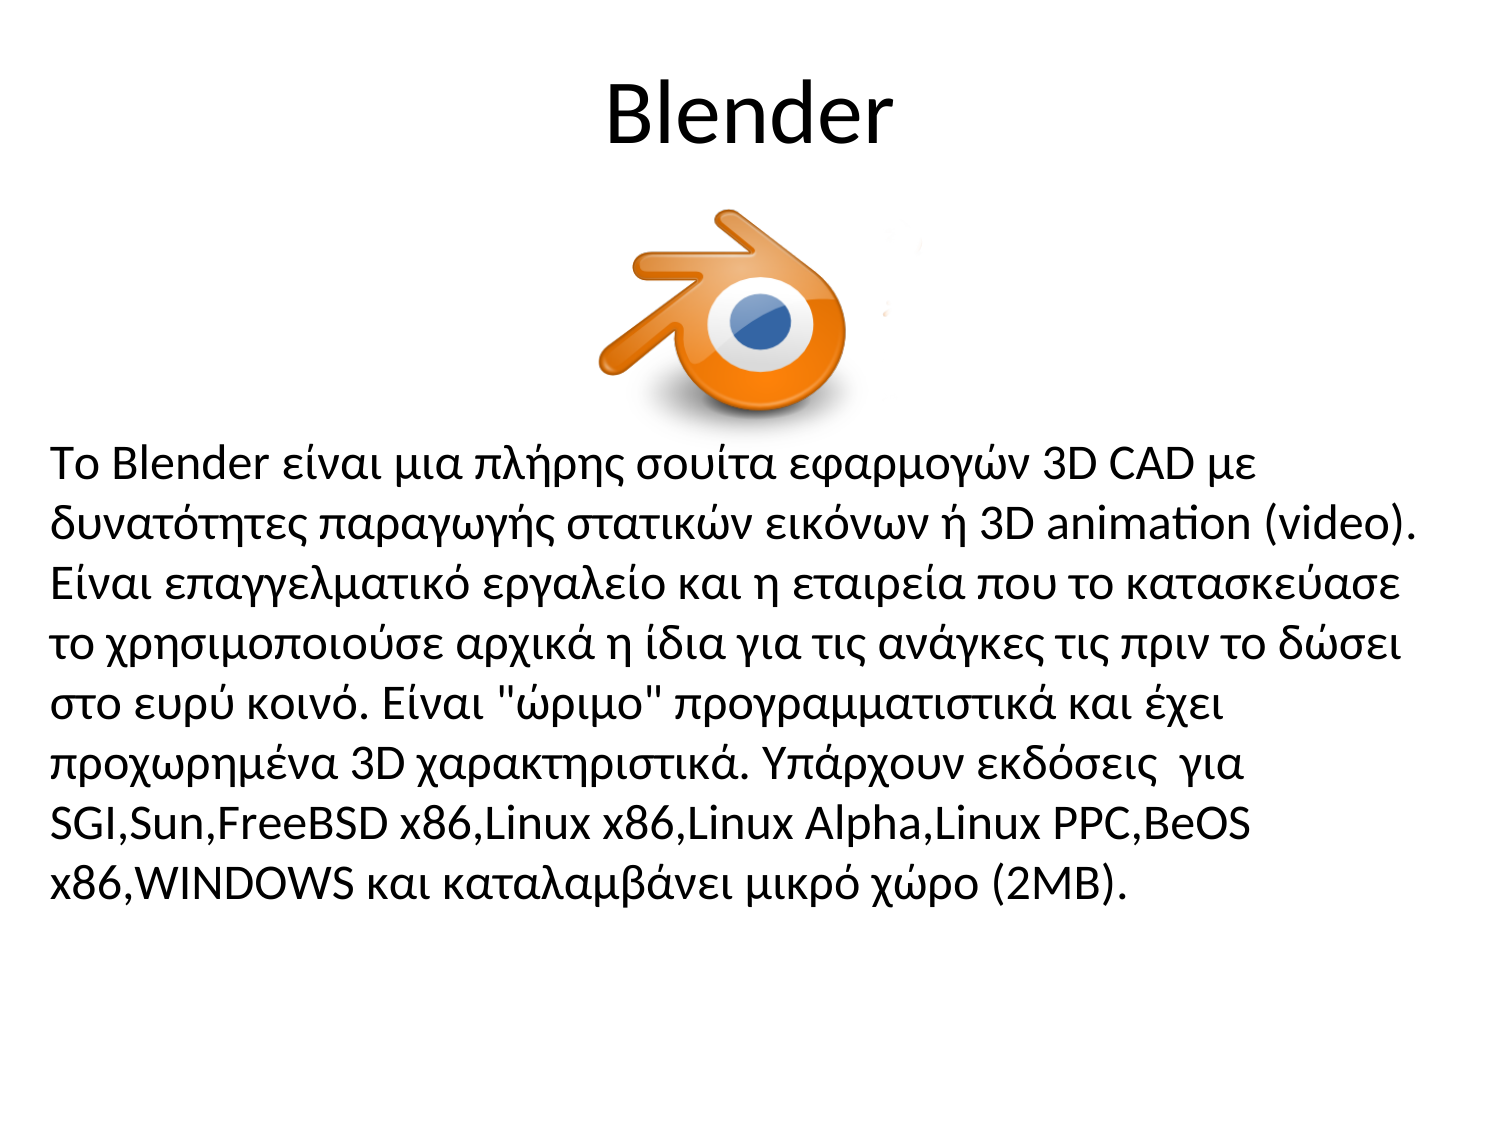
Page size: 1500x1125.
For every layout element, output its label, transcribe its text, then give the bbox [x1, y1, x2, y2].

picture [574, 175, 923, 481]
text_box Blender [75, 45, 1426, 233]
text_box Το Blender είναι μια πλήρης σουίτα εφαρμογών 3D CAD με δυνατότητες παραγωγής στατικών εικόνων ή 3D animation (video). Είναι επαγγελματικό εργαλείο και η εταιρεία που το κατασκεύασε το χρησιμοποιούσε αρχικά η ίδια για τις ανάγκες τις πριν το δώσει στο ευρύ κοινό. Είναι "ώριμο" προγραμματιστικά και έχει προχωρημένα 3D χαρακτηριστικά. Υπάρχουν εκδόσεις για SGI,Sun,FreeBSD x86,Linux x86,Linux Alpha,Linux PPC,BeOS x86,WINDOWS και καταλαμβάνει μικρό χώρο (2ΜΒ). [35, 421, 1454, 1005]
